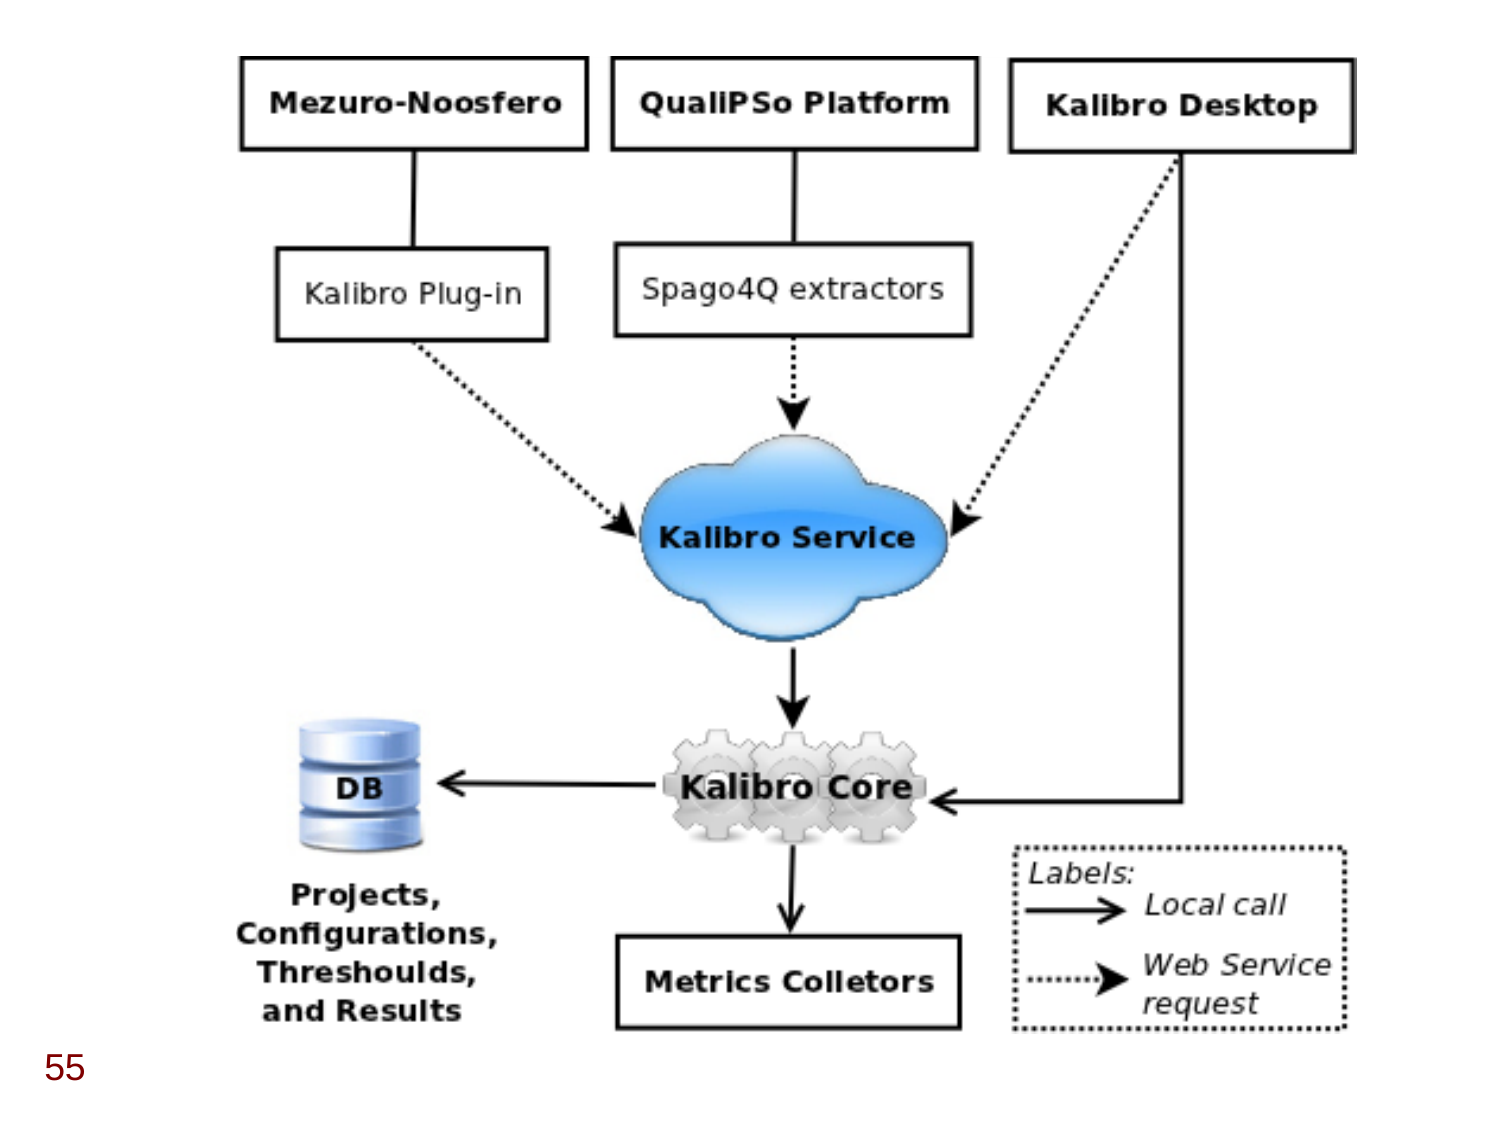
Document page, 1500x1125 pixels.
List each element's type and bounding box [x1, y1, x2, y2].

picture [236, 56, 1357, 1034]
